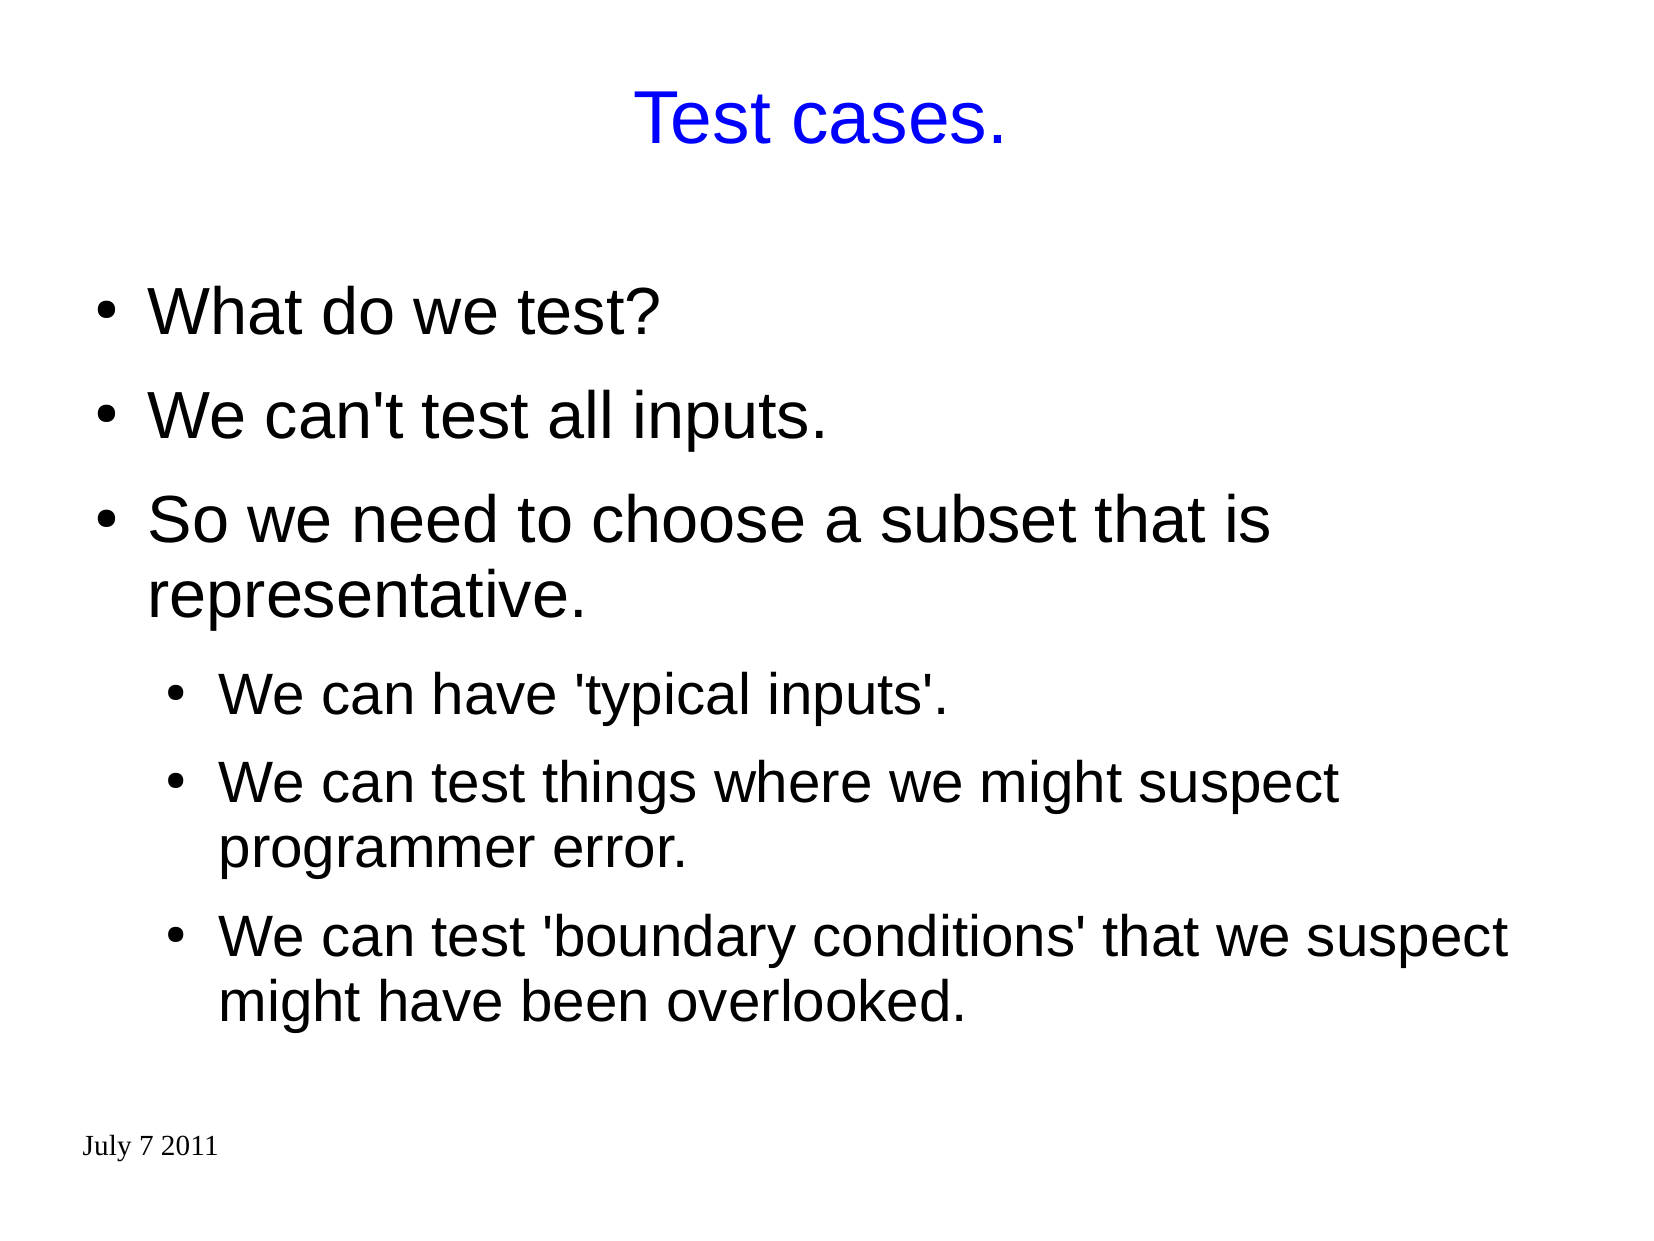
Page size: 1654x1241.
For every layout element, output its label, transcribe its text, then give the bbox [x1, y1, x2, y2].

title Test cases. [76, 58, 1565, 178]
list What do we test? We can't test all inputs. So we need to choose a subset that is representative. We can have 'typical inputs'. We can test things where we might suspect programmer error. We can test 'boundary conditions' that we suspect might have been overlooked. [76, 274, 1565, 1132]
